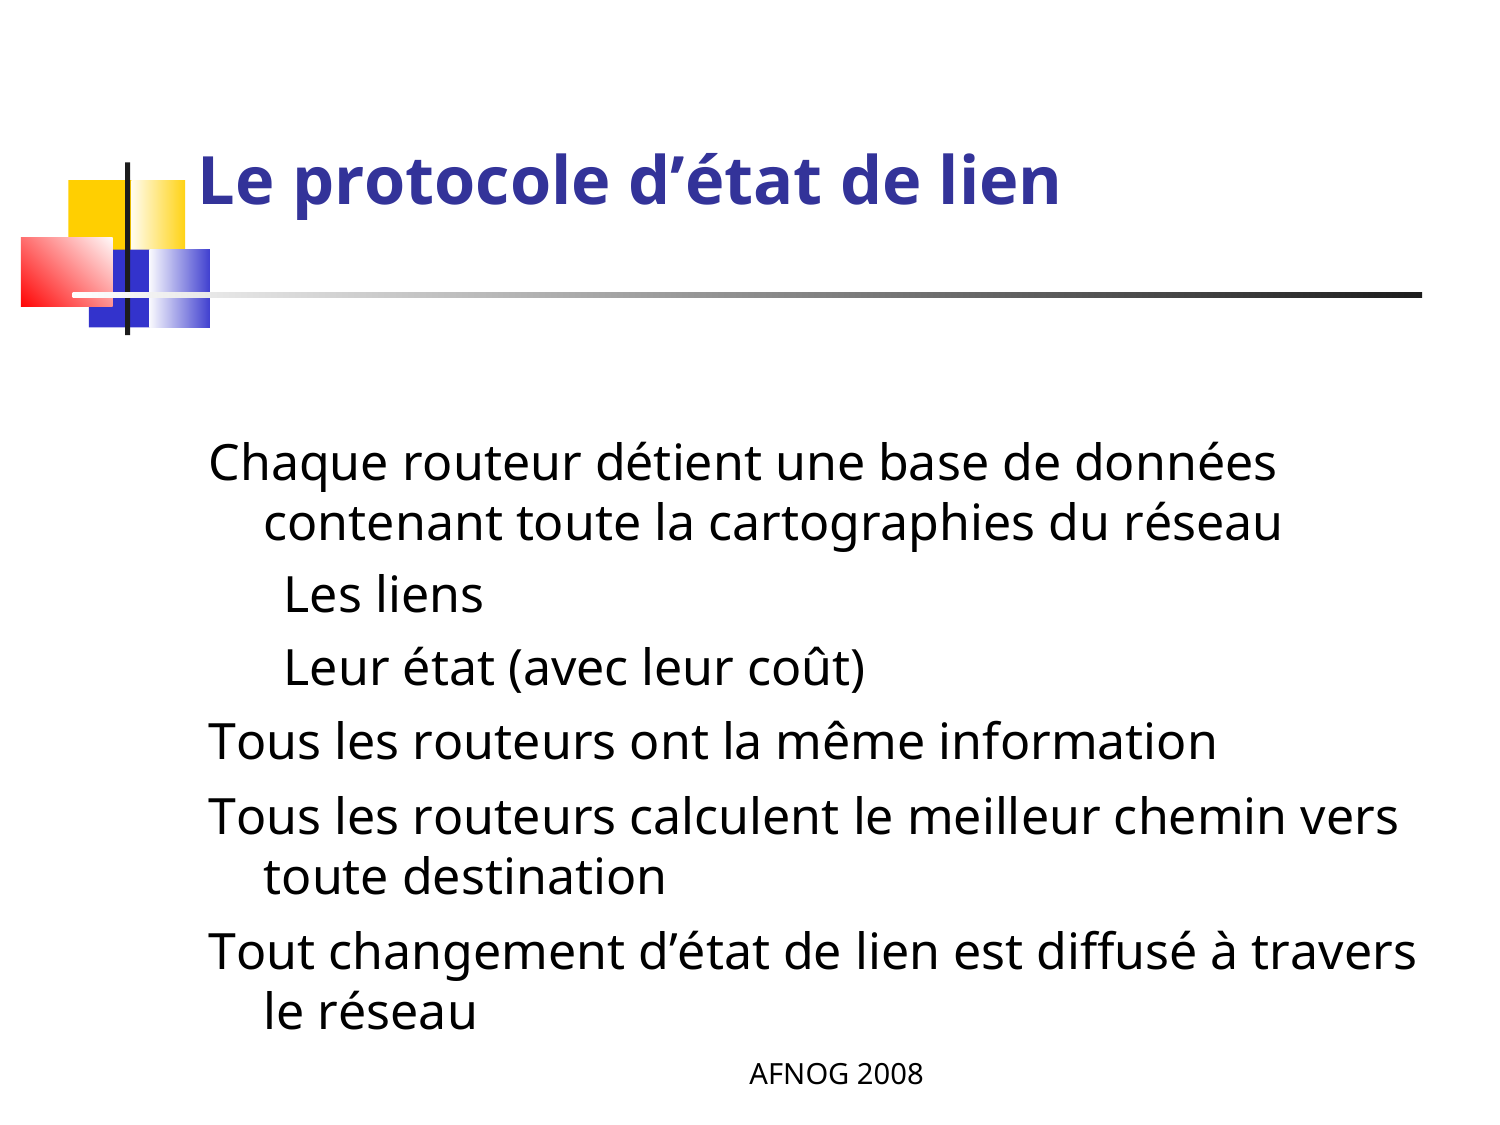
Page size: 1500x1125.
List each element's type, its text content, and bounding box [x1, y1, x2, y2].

list Chaque routeur détient une base de données contenant toute la cartographies du réseau Les liens Leur état (avec leur coût)‏ Tous les routeurs ont la même information Tous les routeurs calculent le meilleur chemin vers toute destination Tout changement d’état de lien est diffusé à travers le réseau [193, 330, 1469, 1042]
text_box AFNOG 2008 [599, 1042, 1074, 1099]
title Le protocole d’état de lien [183, 113, 1462, 231]
